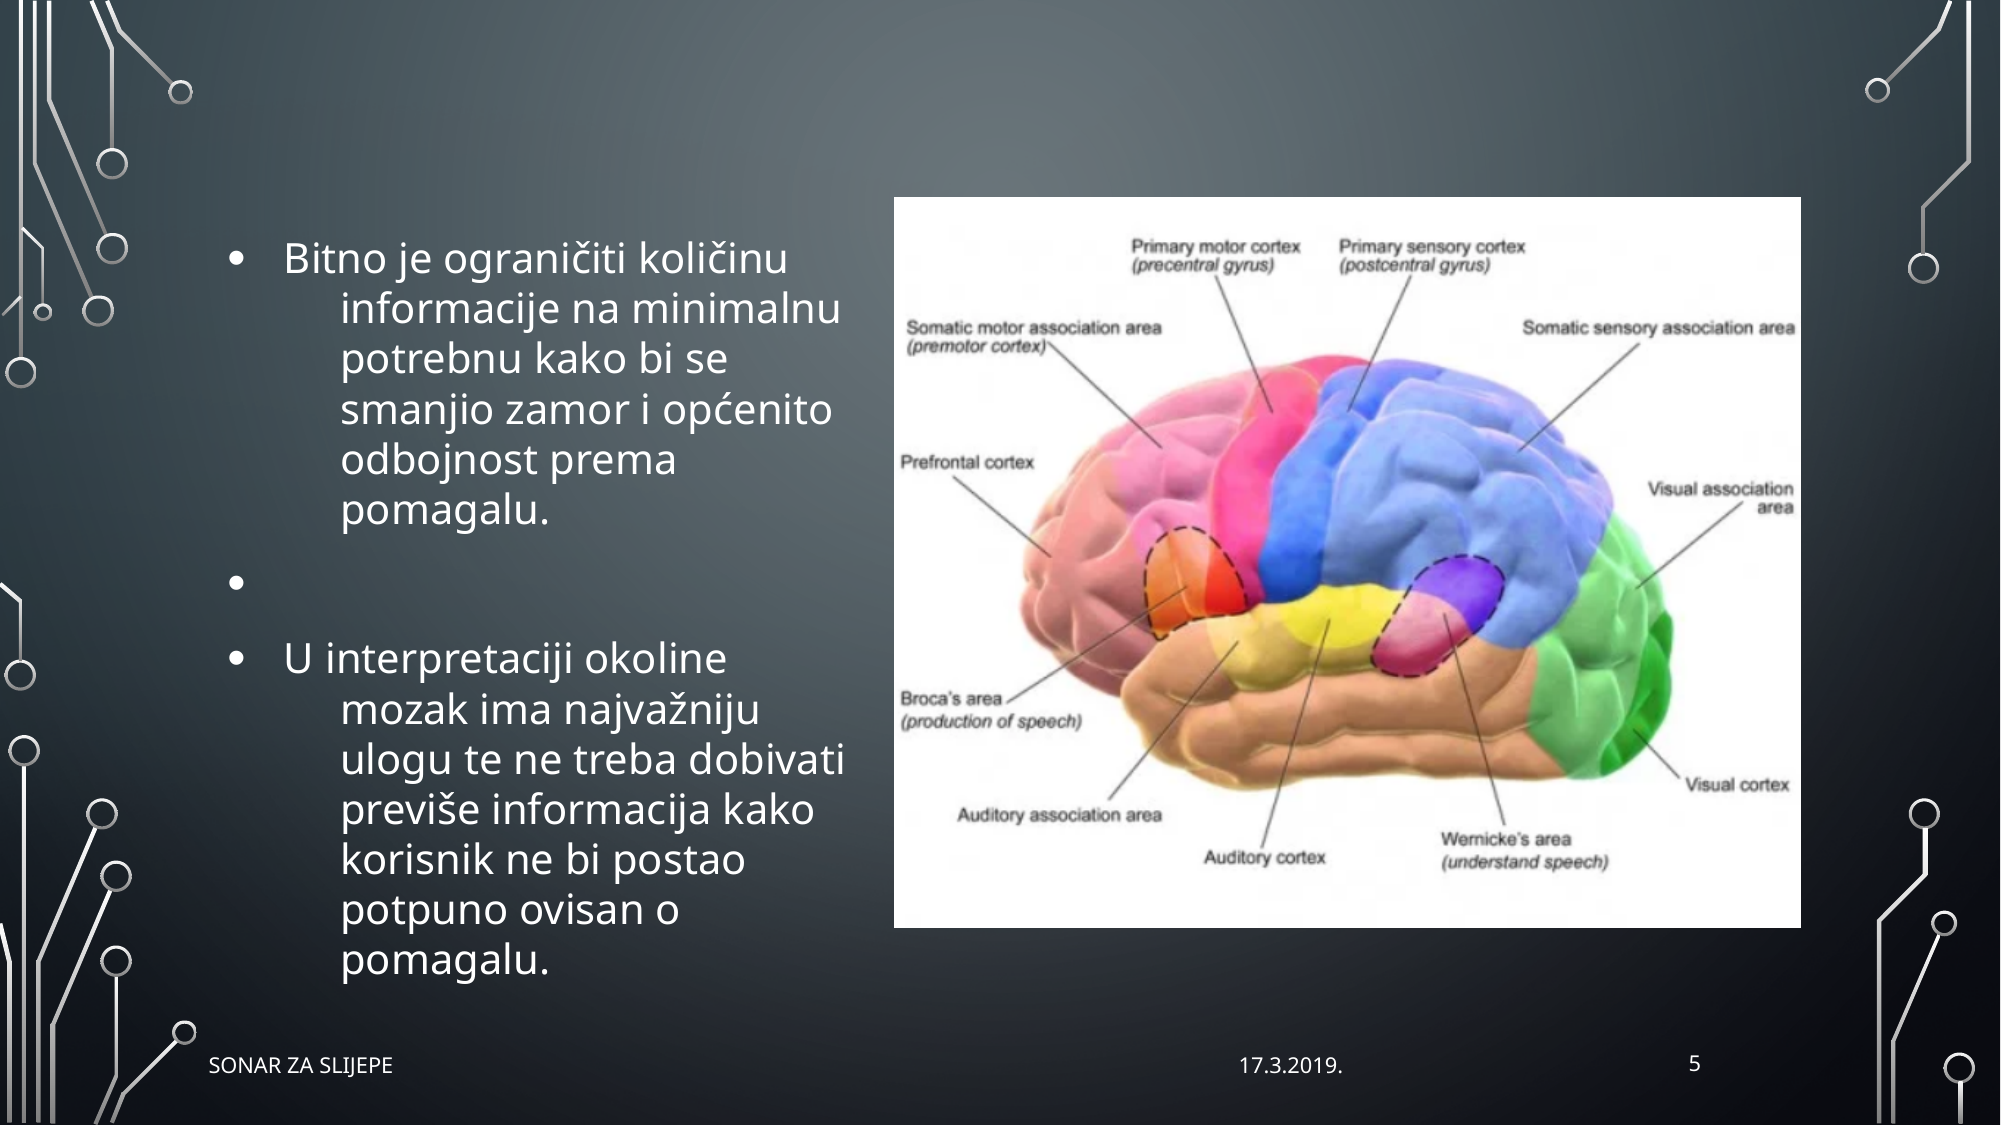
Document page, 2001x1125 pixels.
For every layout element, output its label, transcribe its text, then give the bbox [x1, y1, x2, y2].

text_box Sonar za slijepe [193, 1034, 1218, 1095]
text_box [1673, 1034, 1801, 1095]
list Bitno je ograničiti količinu informacije na minimalnu potrebnu kako bi se smanjio zamor i općenito odbojnost prema pomagalu. U interpretaciji okoline mozak ima najvažniju ulogu te ne treba dobivati previše informacija kako korisnik ne bi postao potpuno ovisan o pomagalu. [212, 224, 866, 1022]
text_box 17.3.2019. [1223, 1034, 1673, 1095]
picture [894, 197, 1801, 928]
